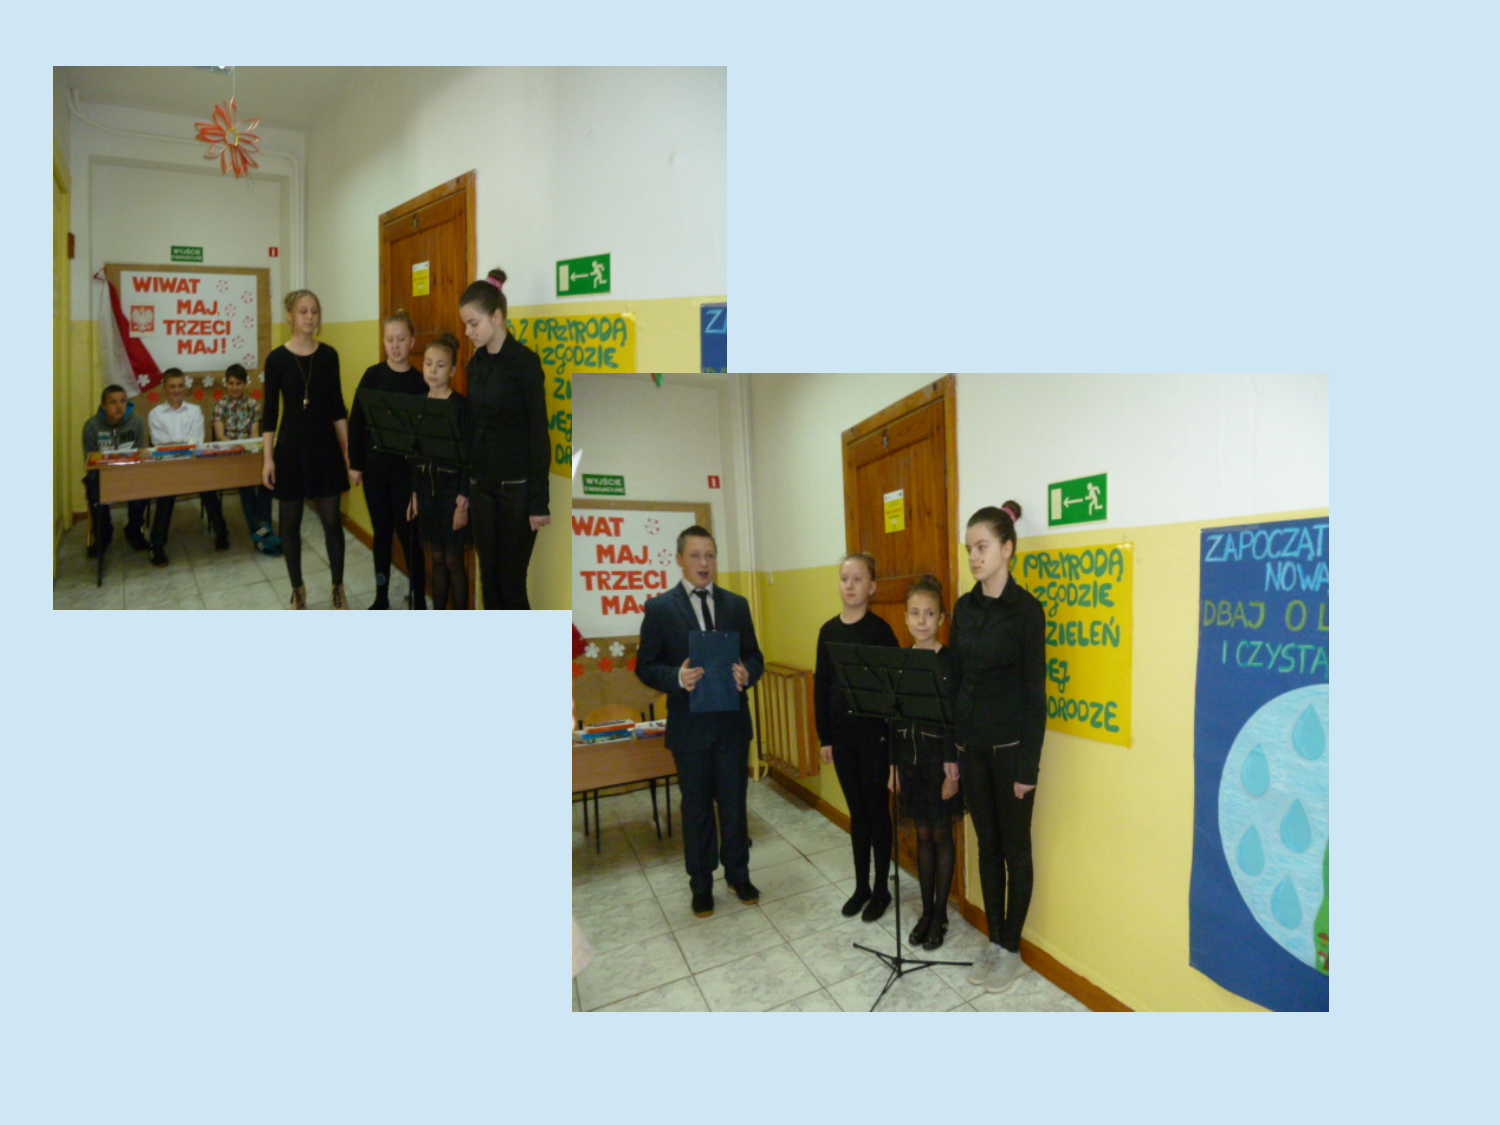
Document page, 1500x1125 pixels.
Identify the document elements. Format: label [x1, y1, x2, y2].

picture [53, 66, 1329, 1012]
